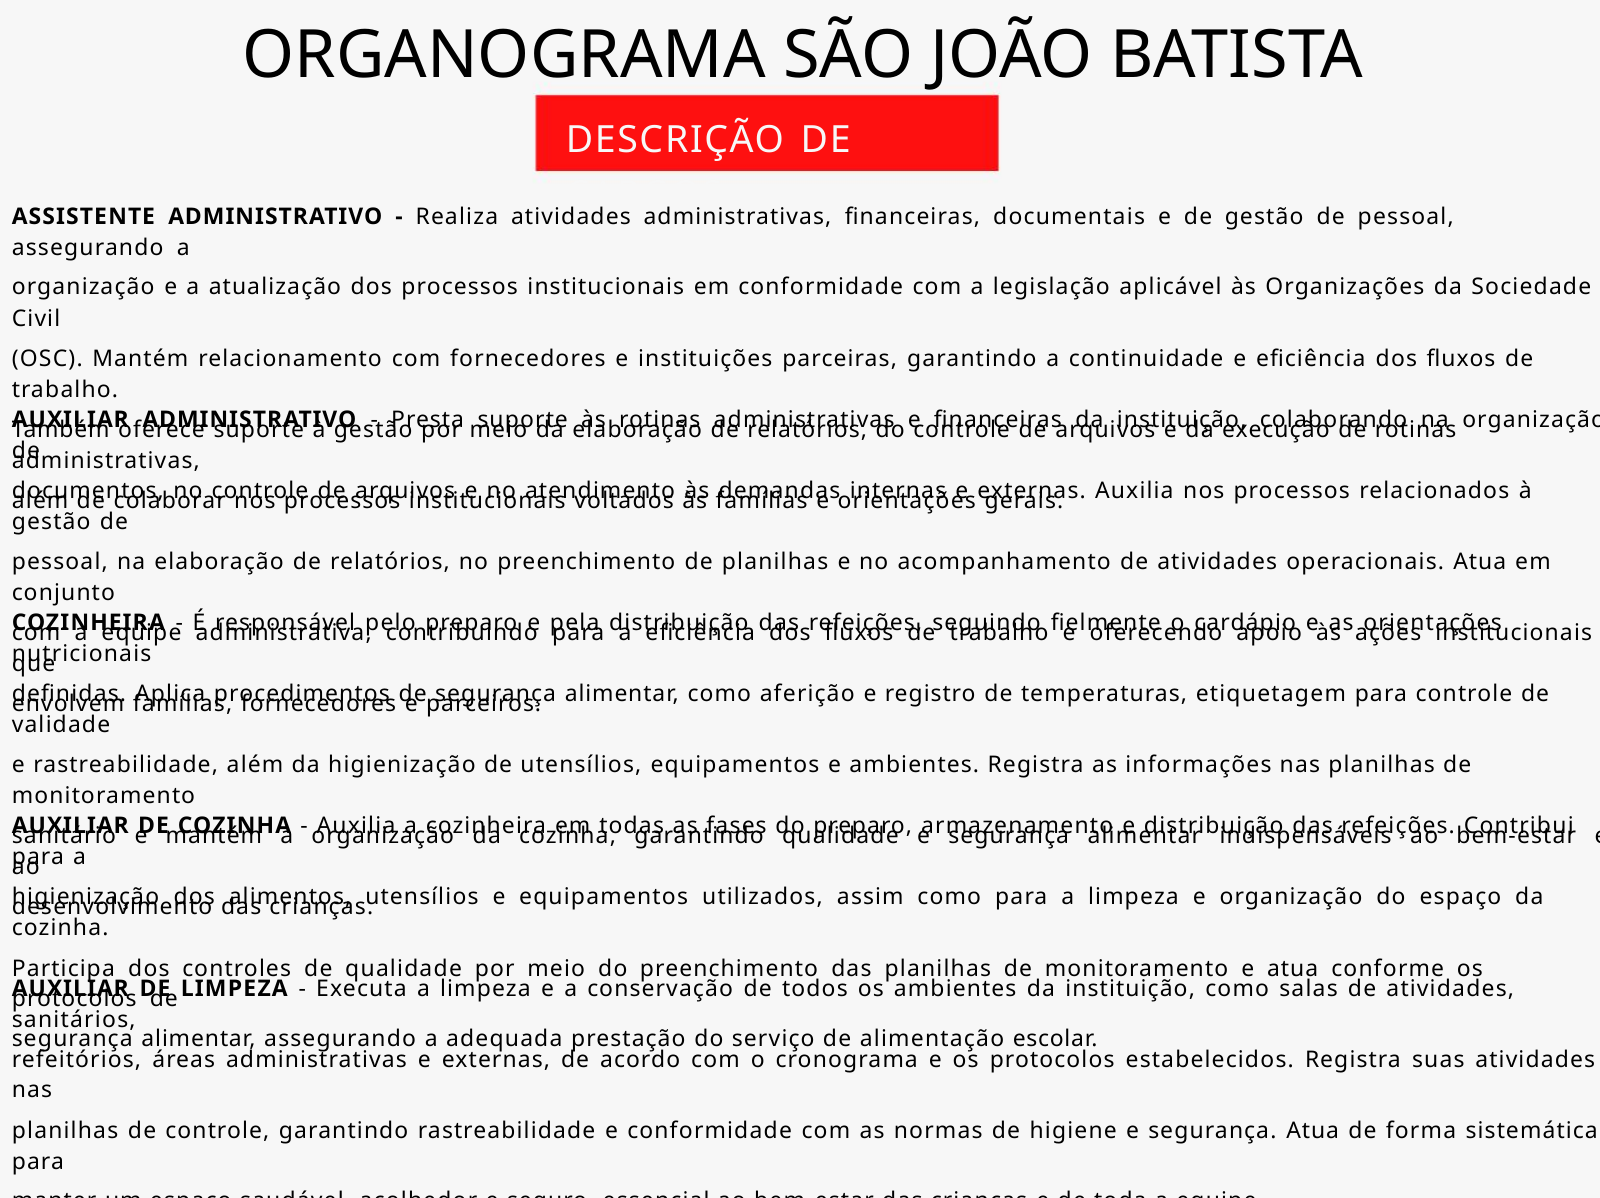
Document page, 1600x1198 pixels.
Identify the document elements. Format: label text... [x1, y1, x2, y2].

text_box [0, 0, 1600, 1198]
text_box COZINHEIRA - É responsável pelo preparo e pela distribuição das refeições, seguindo fielmente o cardápio e as orientações nutricionais definidas. Aplica procedimentos de segurança alimentar, como aferição e registro de temperaturas, etiquetagem para controle de validade e rastreabilidade, além da higienização de utensílios, equipamentos e ambientes. Registra as informações nas planilhas de monitoramento sanitário e mantém a organização da cozinha, garantindo qualidade e segurança alimentar indispensáveis ao bem-estar e ao desenvolvimento das crianças. [11, 604, 1600, 807]
text_box DESCRIÇÃO DE CARGOS [565, 105, 994, 198]
text_box AUXILIAR DE LIMPEZA - Executa a limpeza e a conservação de todos os ambientes da instituição, como salas de atividades, sanitários, refeitórios, áreas administrativas e externas, de acordo com o cronograma e os protocolos estabelecidos. Registra suas atividades nas planilhas de controle, garantindo rastreabilidade e conformidade com as normas de higiene e segurança. Atua de forma sistemática para manter um espaço saudável, acolhedor e seguro, essencial ao bem-estar das crianças e de toda a equipe. [11, 970, 1600, 1198]
text_box ORGANOGRAMA SÃO JOÃO BATISTA [242, 6, 1383, 92]
text_box ASSISTENTE ADMINISTRATIVO - Realiza atividades administrativas, financeiras, documentais e de gestão de pessoal, assegurando a organização e a atualização dos processos institucionais em conformidade com a legislação aplicável às Organizações da Sociedade Civil (OSC). Mantém relacionamento com fornecedores e instituições parceiras, garantindo a continuidade e eficiência dos fluxos de trabalho. Também oferece suporte à gestão por meio da elaboração de relatórios, do controle de arquivos e da execução de rotinas administrativas, além de colaborar nos processos institucionais voltados às famílias e orientações gerais. [11, 198, 1600, 401]
text_box AUXILIAR DE COZINHA - Auxilia a cozinheira em todas as fases do preparo, armazenamento e distribuição das refeições. Contribui para a higienização dos alimentos, utensílios e equipamentos utilizados, assim como para a limpeza e organização do espaço da cozinha. Participa dos controles de qualidade por meio do preenchimento das planilhas de monitoramento e atua conforme os protocolos de segurança alimentar, assegurando a adequada prestação do serviço de alimentação escolar. [11, 807, 1600, 970]
text_box AUXILIAR ADMINISTRATIVO - Presta suporte às rotinas administrativas e financeiras da instituição, colaborando na organização de documentos, no controle de arquivos e no atendimento às demandas internas e externas. Auxilia nos processos relacionados à gestão de pessoal, na elaboração de relatórios, no preenchimento de planilhas e no acompanhamento de atividades operacionais. Atua em conjunto com a equipe administrativa, contribuindo para a eficiência dos fluxos de trabalho e oferecendo apoio às ações institucionais que envolvem famílias, fornecedores e parceiros. [11, 401, 1600, 604]
